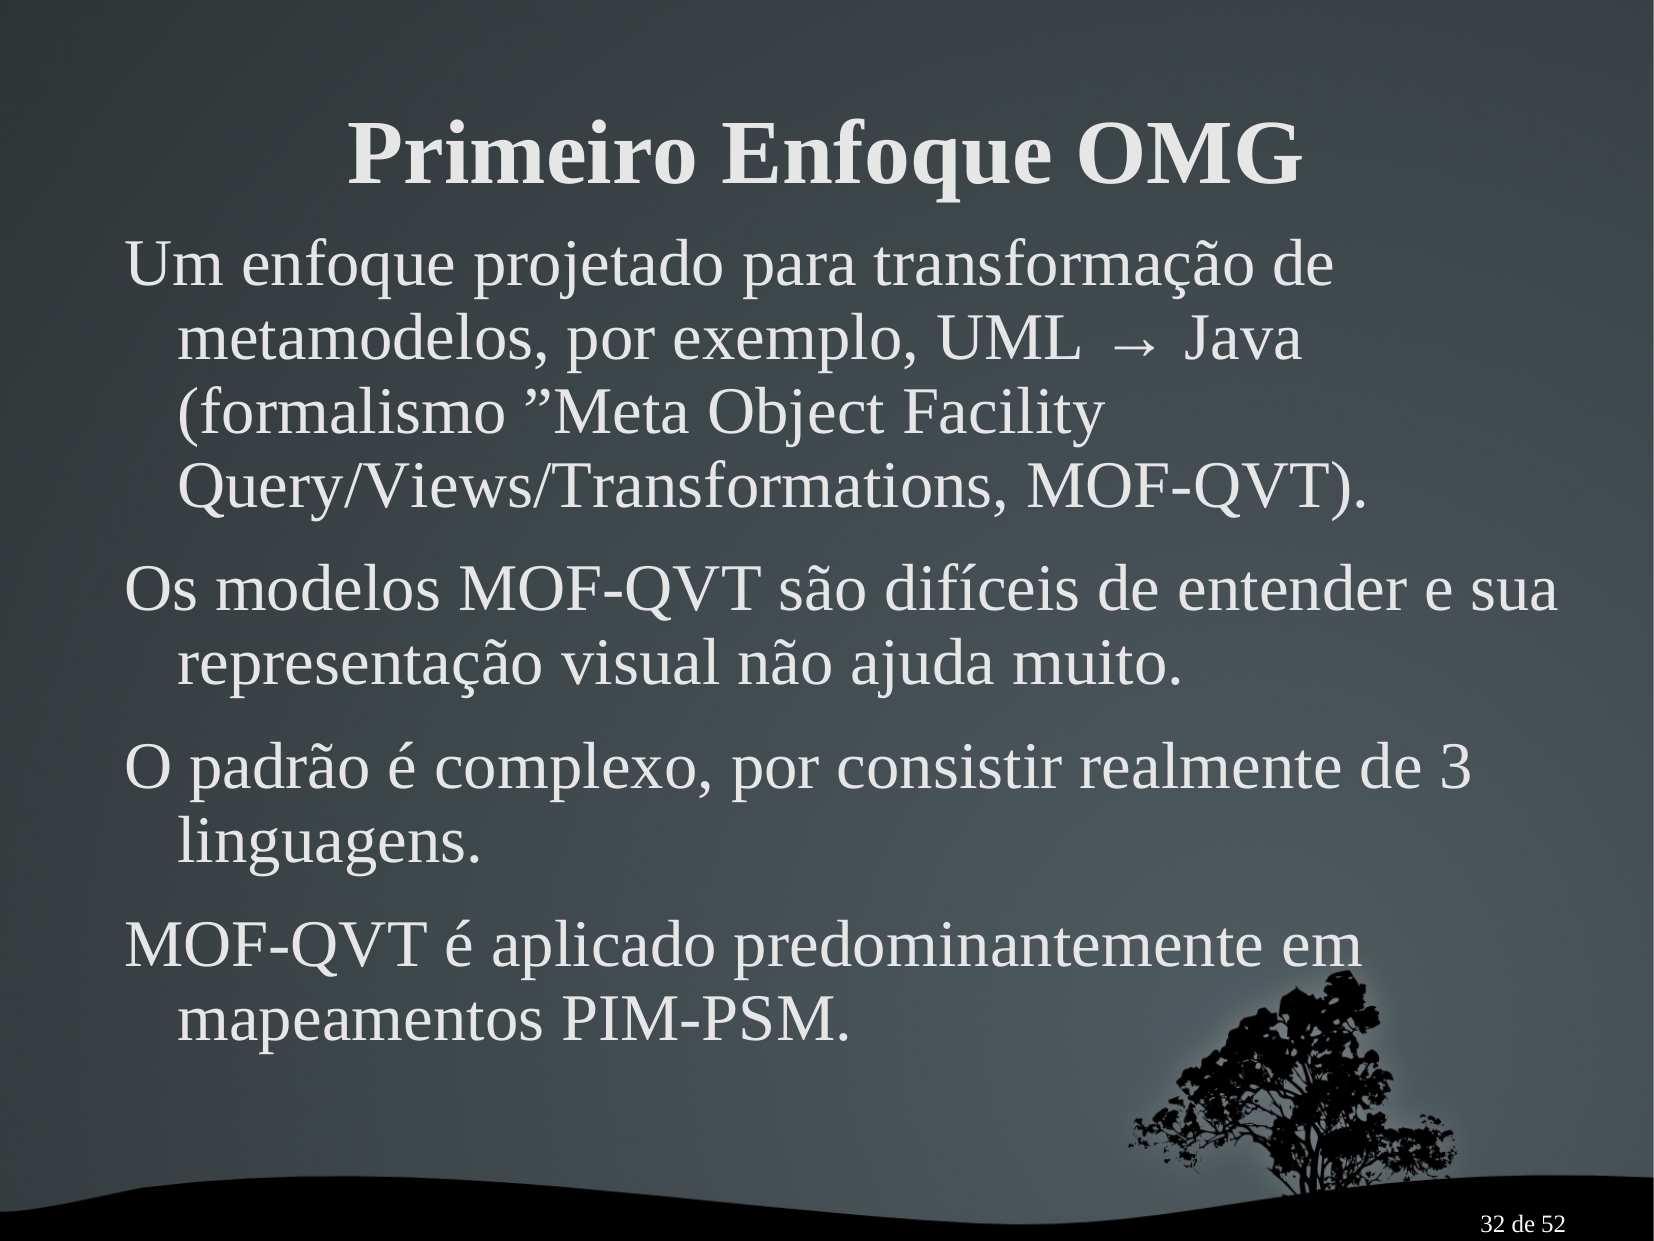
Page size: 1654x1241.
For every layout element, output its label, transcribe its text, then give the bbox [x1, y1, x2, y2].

picture [0, 0, 1654, 1241]
list Um enfoque projetado para transformação de metamodelos, por exemplo, UML → Java (formalismo ”Meta Object Facility Query/Views/Transformations, MOF-QVT). Os modelos MOF-QVT são difíceis de entender e sua representação visual não ajuda muito. O padrão é complexo, por consistir realmente de 3 linguagens. MOF-QVT é aplicado predominantemente em mapeamentos PIM-PSM. [106, 225, 1595, 1123]
title Primeiro Enfoque OMG [82, 49, 1571, 257]
